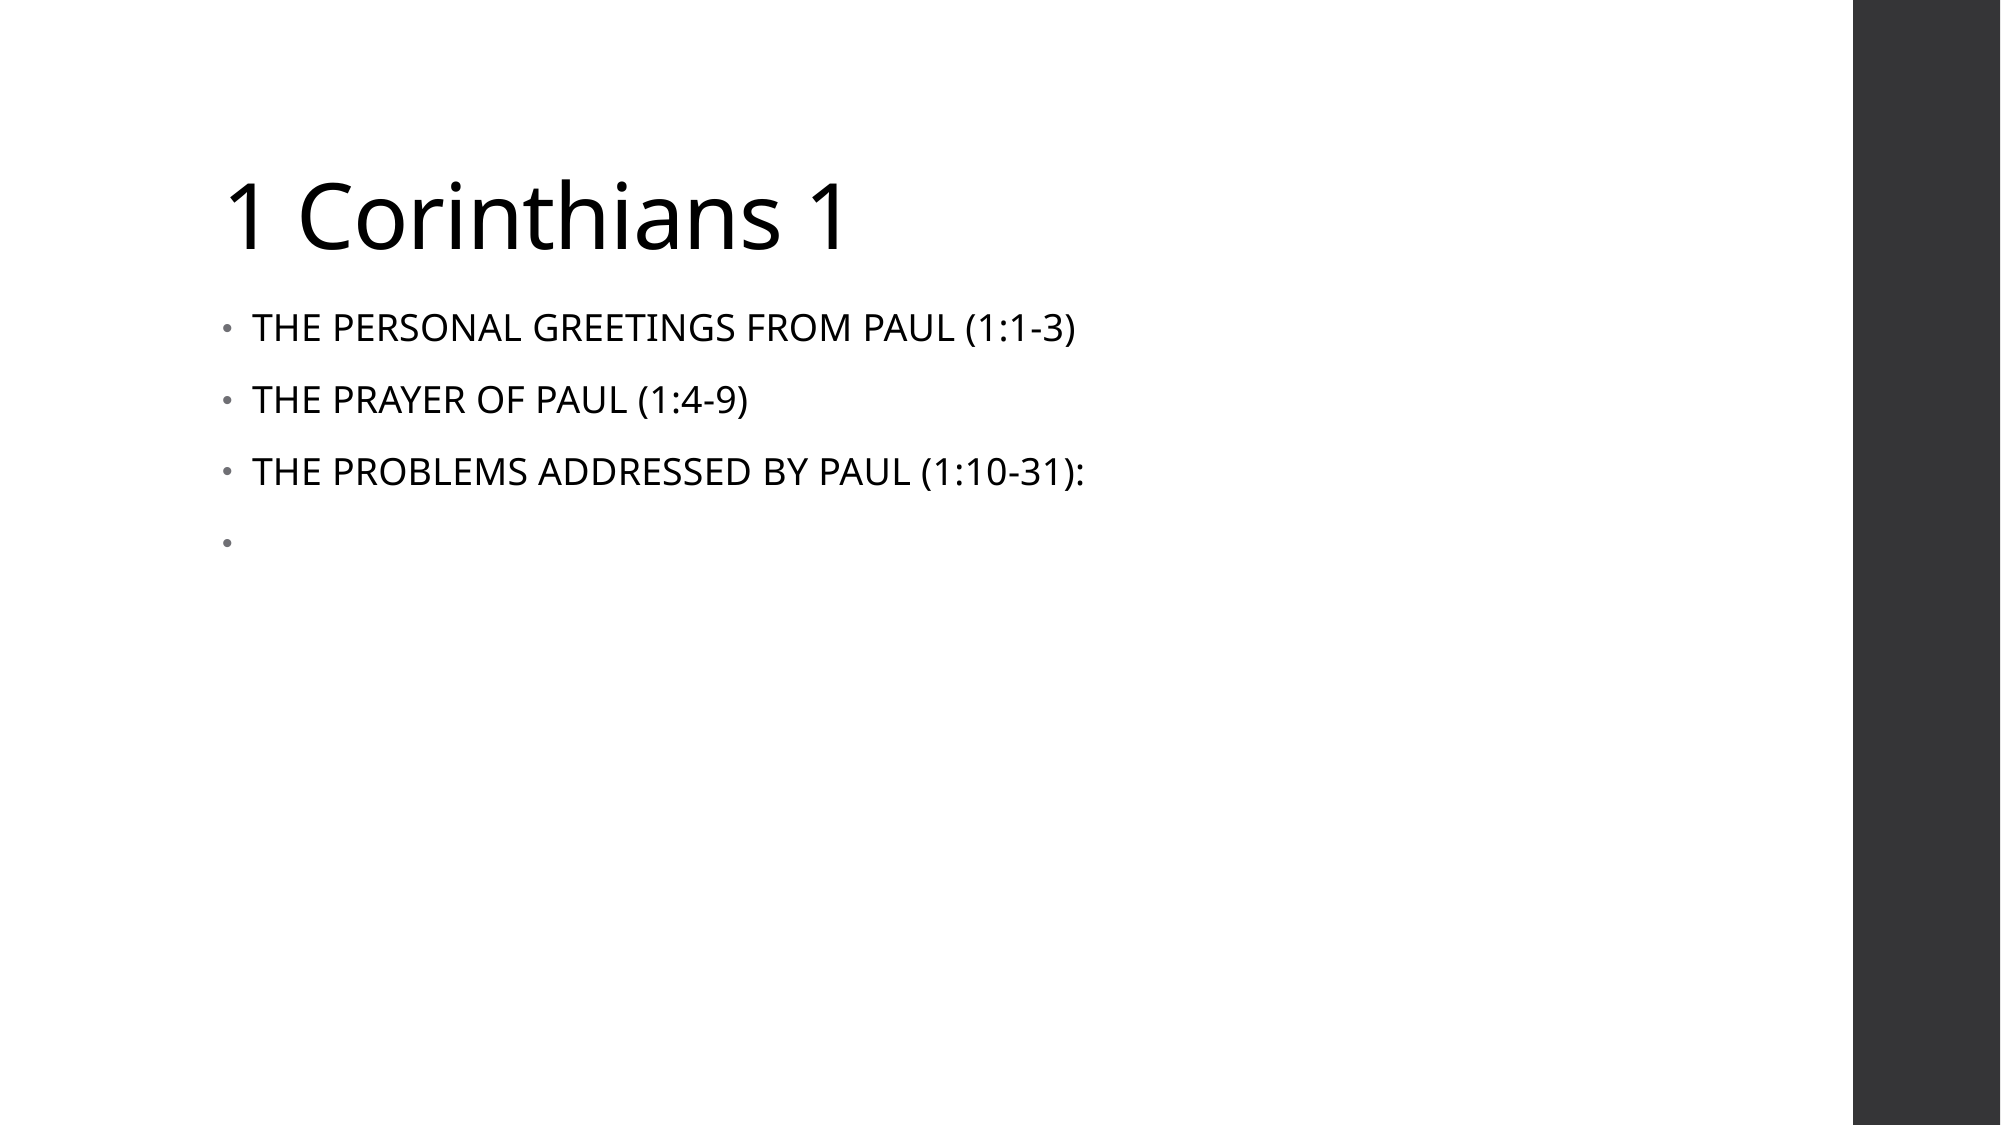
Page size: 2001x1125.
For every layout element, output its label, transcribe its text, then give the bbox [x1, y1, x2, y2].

list THE PERSONAL GREETINGS FROM PAUL (1:1-3) THE PRAYER OF PAUL (1:4-9) THE PROBLEMS ADDRESSED BY PAUL (1:10-31): [206, 299, 1617, 1014]
title 1 Corinthians 1 [206, 60, 1797, 278]
